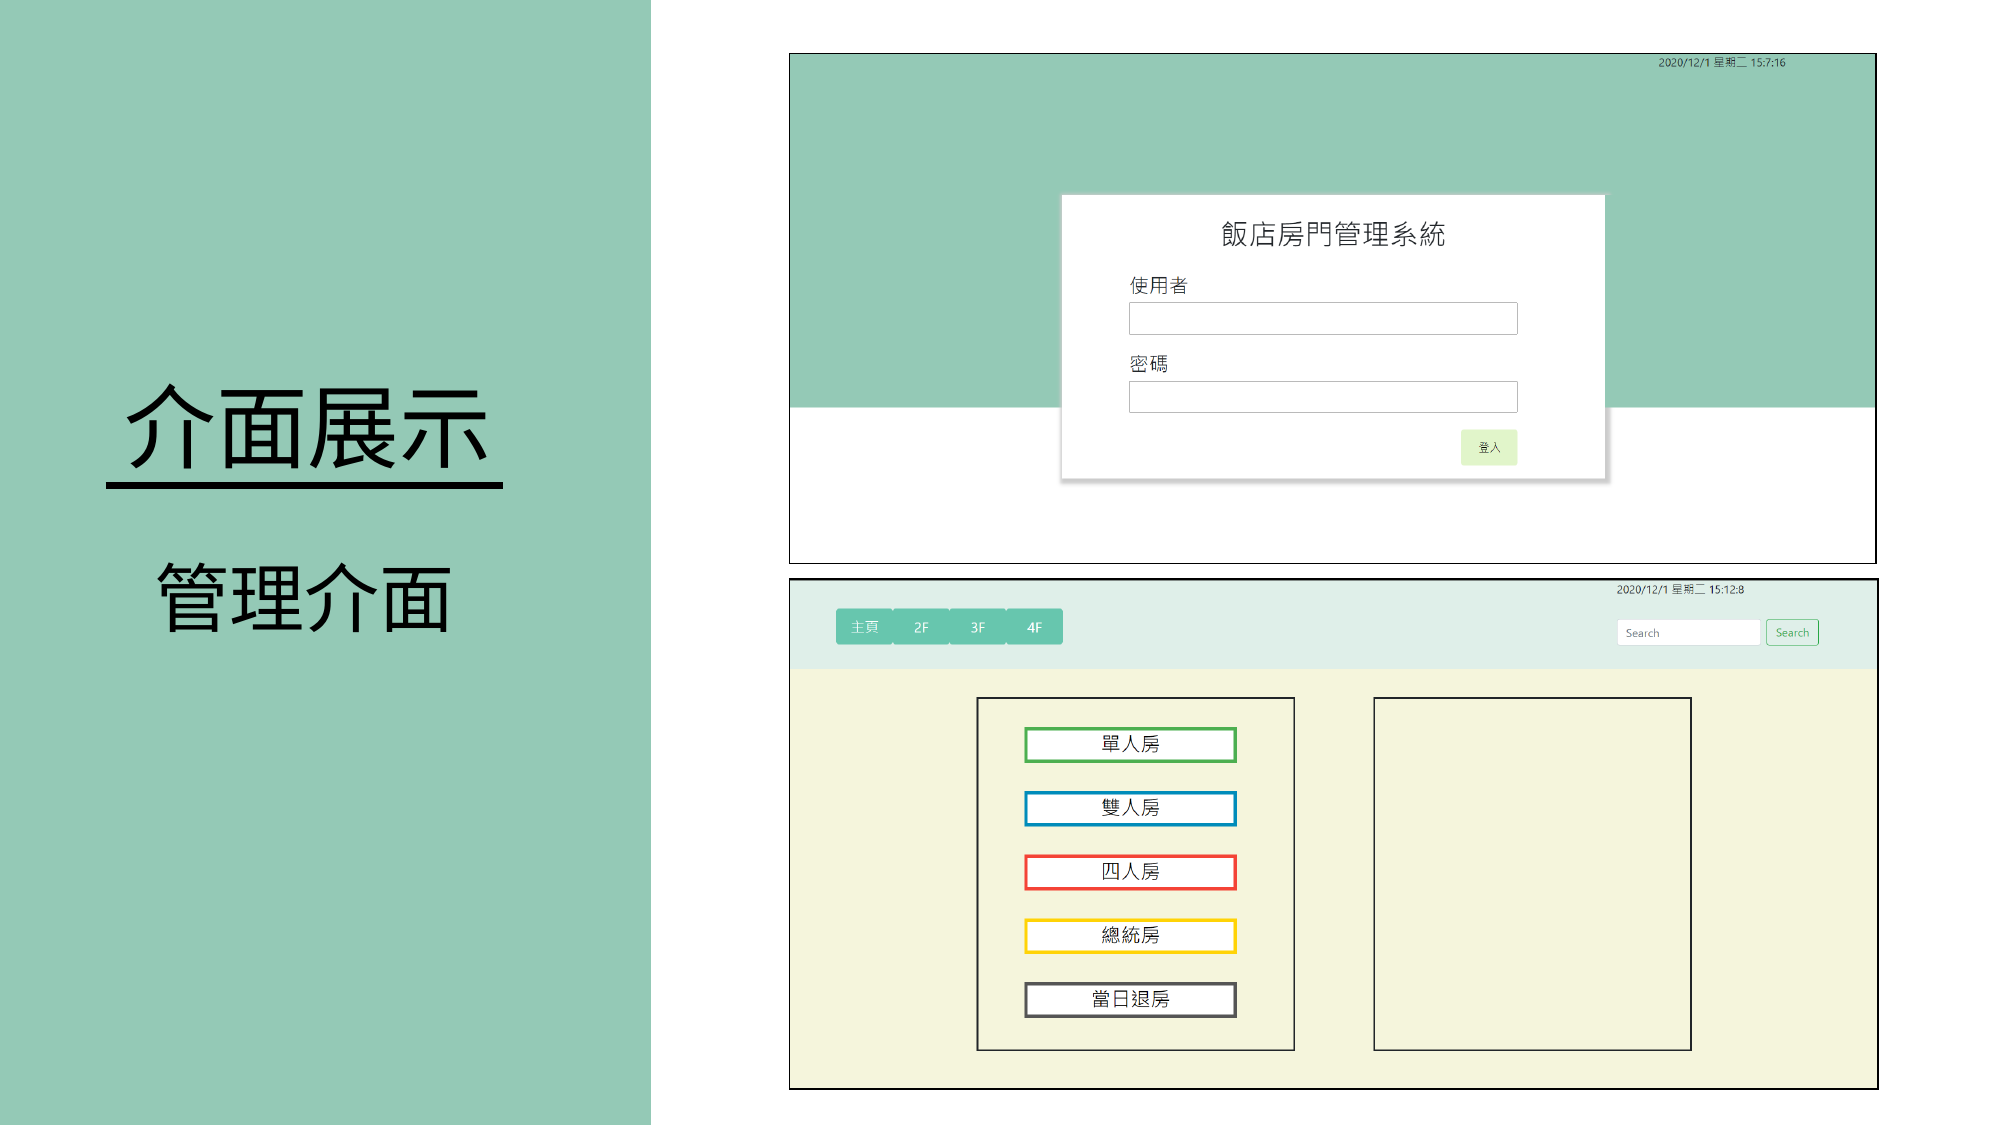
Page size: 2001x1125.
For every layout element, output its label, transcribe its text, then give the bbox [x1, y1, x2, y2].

text_box [0, 0, 651, 1125]
text_box 管理介面 [105, 543, 504, 650]
text_box 介面展示 [71, 362, 545, 489]
picture [790, 54, 1876, 563]
picture [790, 579, 1878, 1089]
